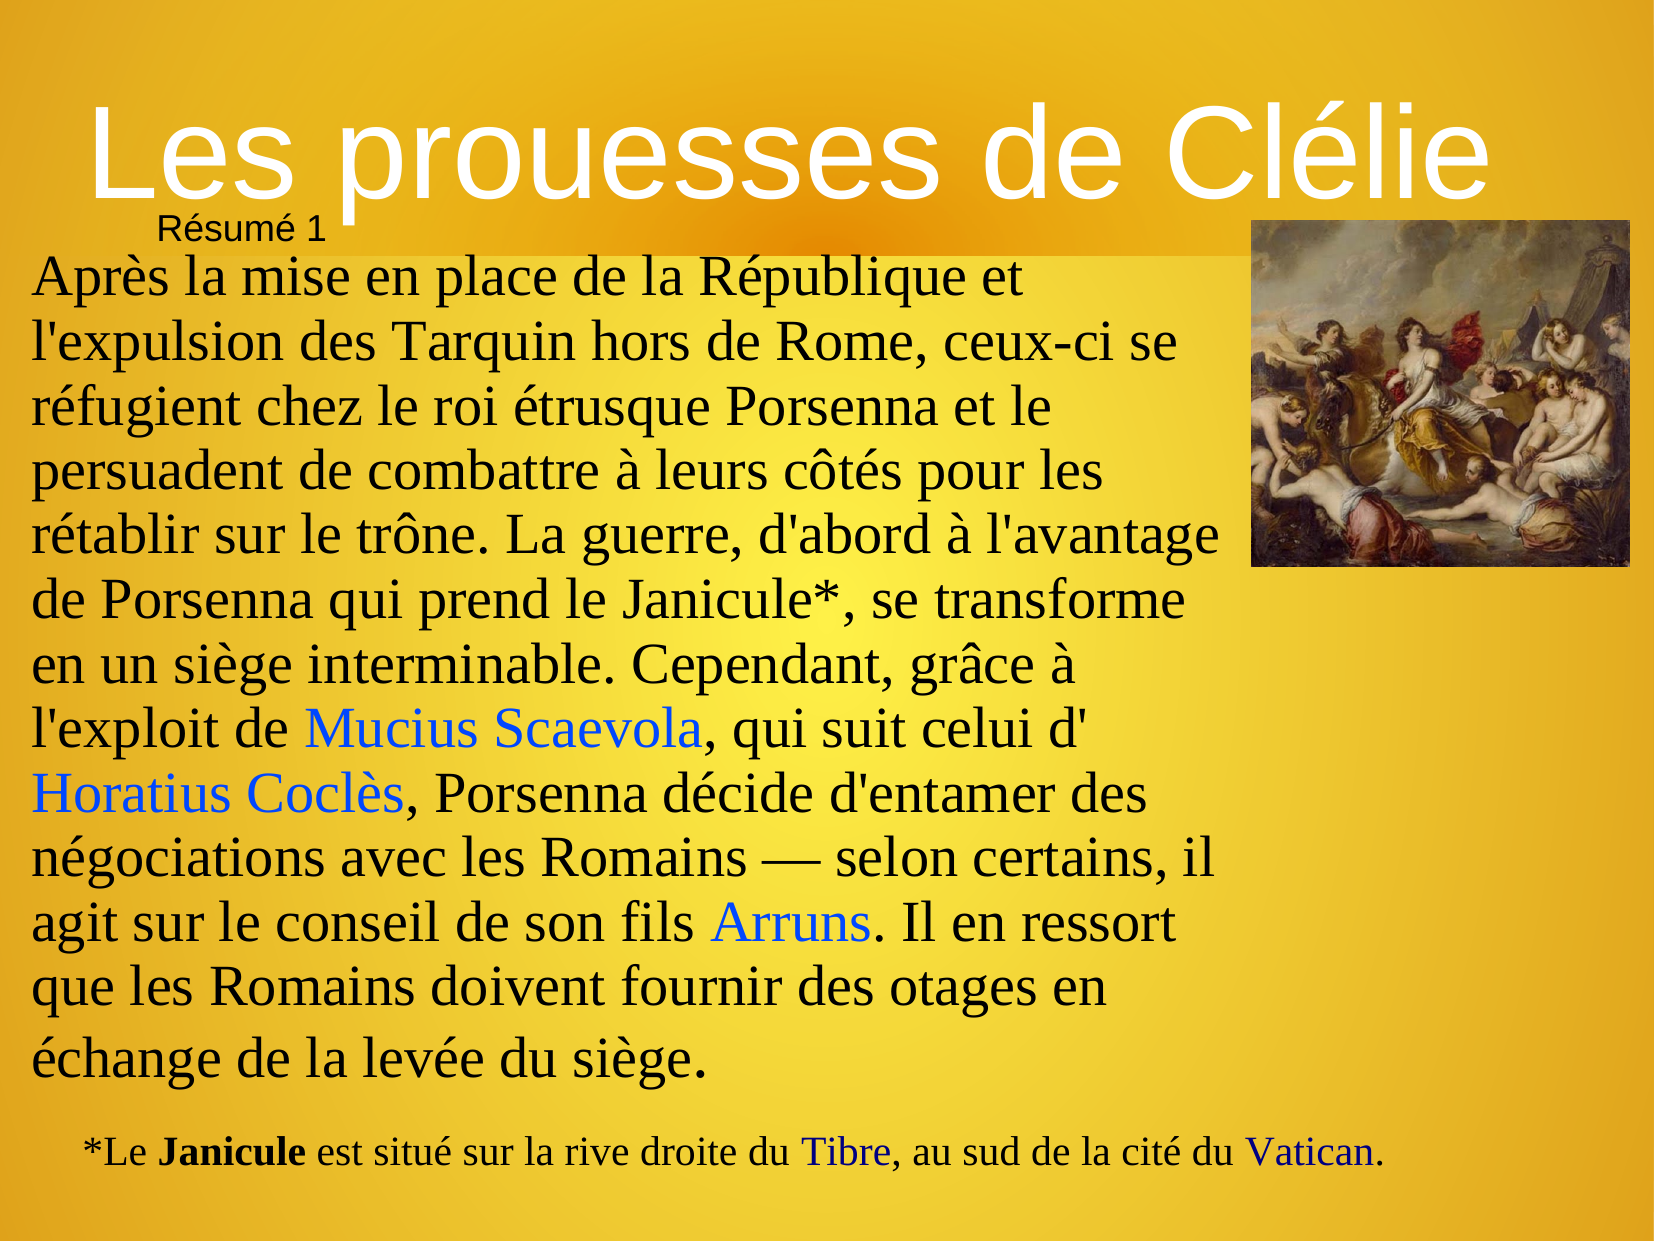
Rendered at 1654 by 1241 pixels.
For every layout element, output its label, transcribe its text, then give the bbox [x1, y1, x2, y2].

text_box Après la mise en place de la République et l'expulsion des Tarquin hors de Rome, ceux-ci se réfugient chez le roi étrusque Porsenna et le persuadent de combattre à leurs côtés pour les rétablir sur le trône. La guerre, d'abord à l'avantage de Porsenna qui prend le Janicule*, se transforme en un siège interminable. Cependant, grâce à l'exploit de Mucius Scaevola, qui suit celui d'Horatius Coclès, Porsenna décide d'entamer des négociations avec les Romains — selon certains, il agit sur le conseil de son fils Arruns. Il en ressort que les Romains doivent fournir des otages en échange de la levée du siège. [31, 243, 1229, 1104]
text_box Résumé 1 [141, 199, 922, 257]
title Les prouesses de Clélie [82, 49, 1571, 257]
picture [1251, 220, 1630, 567]
text_box *Le Janicule est situé sur la rive droite du Tibre, au sud de la cité du Vatican. [82, 1128, 1441, 1177]
